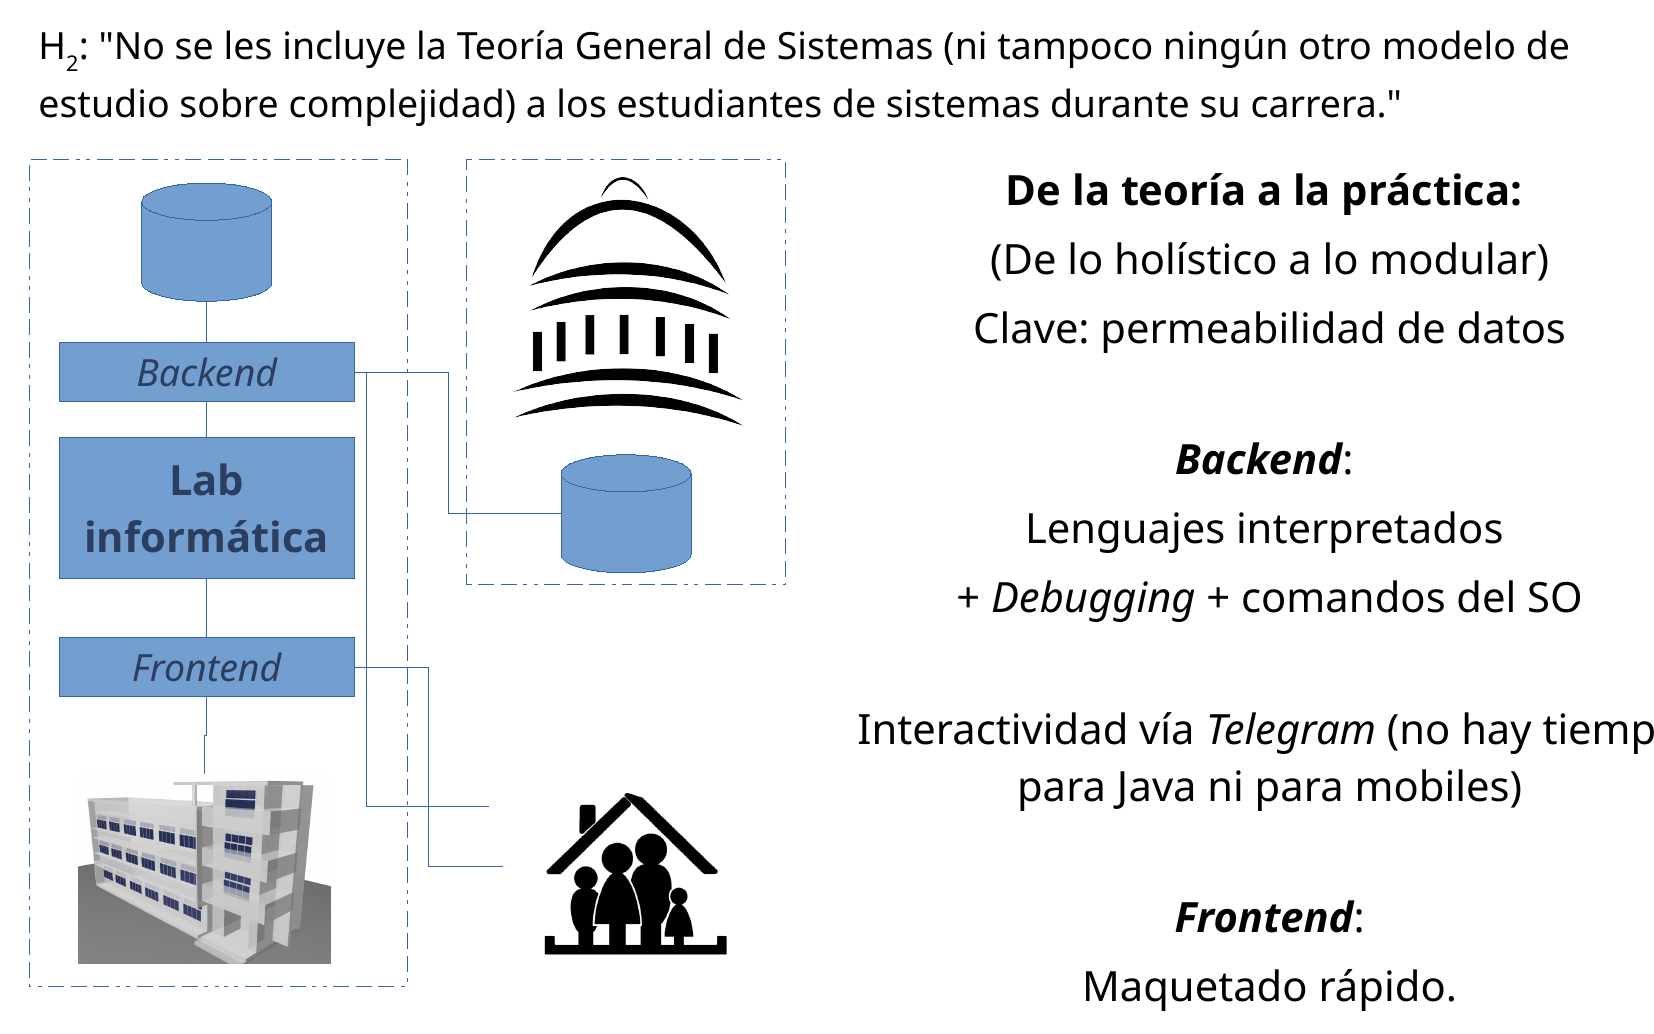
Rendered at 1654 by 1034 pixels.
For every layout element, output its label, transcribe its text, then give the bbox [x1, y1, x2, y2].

text_box Lab informática [59, 437, 355, 579]
text_box Backend [59, 342, 355, 402]
picture [513, 177, 744, 426]
picture [502, 771, 774, 963]
text_box H2: "No se les incluye la Teoría General de Sistemas (ni tampoco ningún otro modelo de estudio sobre complejidad) a los estudiantes de sistemas durante su carrera." [23, 11, 1654, 1015]
text_box De la teoría a la práctica: (De lo holístico a lo modular) Clave: permeabilidad de datos Backend: Lenguajes interpretados + Debugging + comandos del SO Interactividad vía Telegram (no hay tiempo para Java ni para mobiles) Frontend: Maquetado rápido. Prototipos web funcionales. [832, 153, 1654, 1034]
picture [78, 773, 331, 964]
text_box [561, 454, 692, 573]
text_box [141, 183, 272, 302]
text_box Frontend [59, 637, 355, 697]
